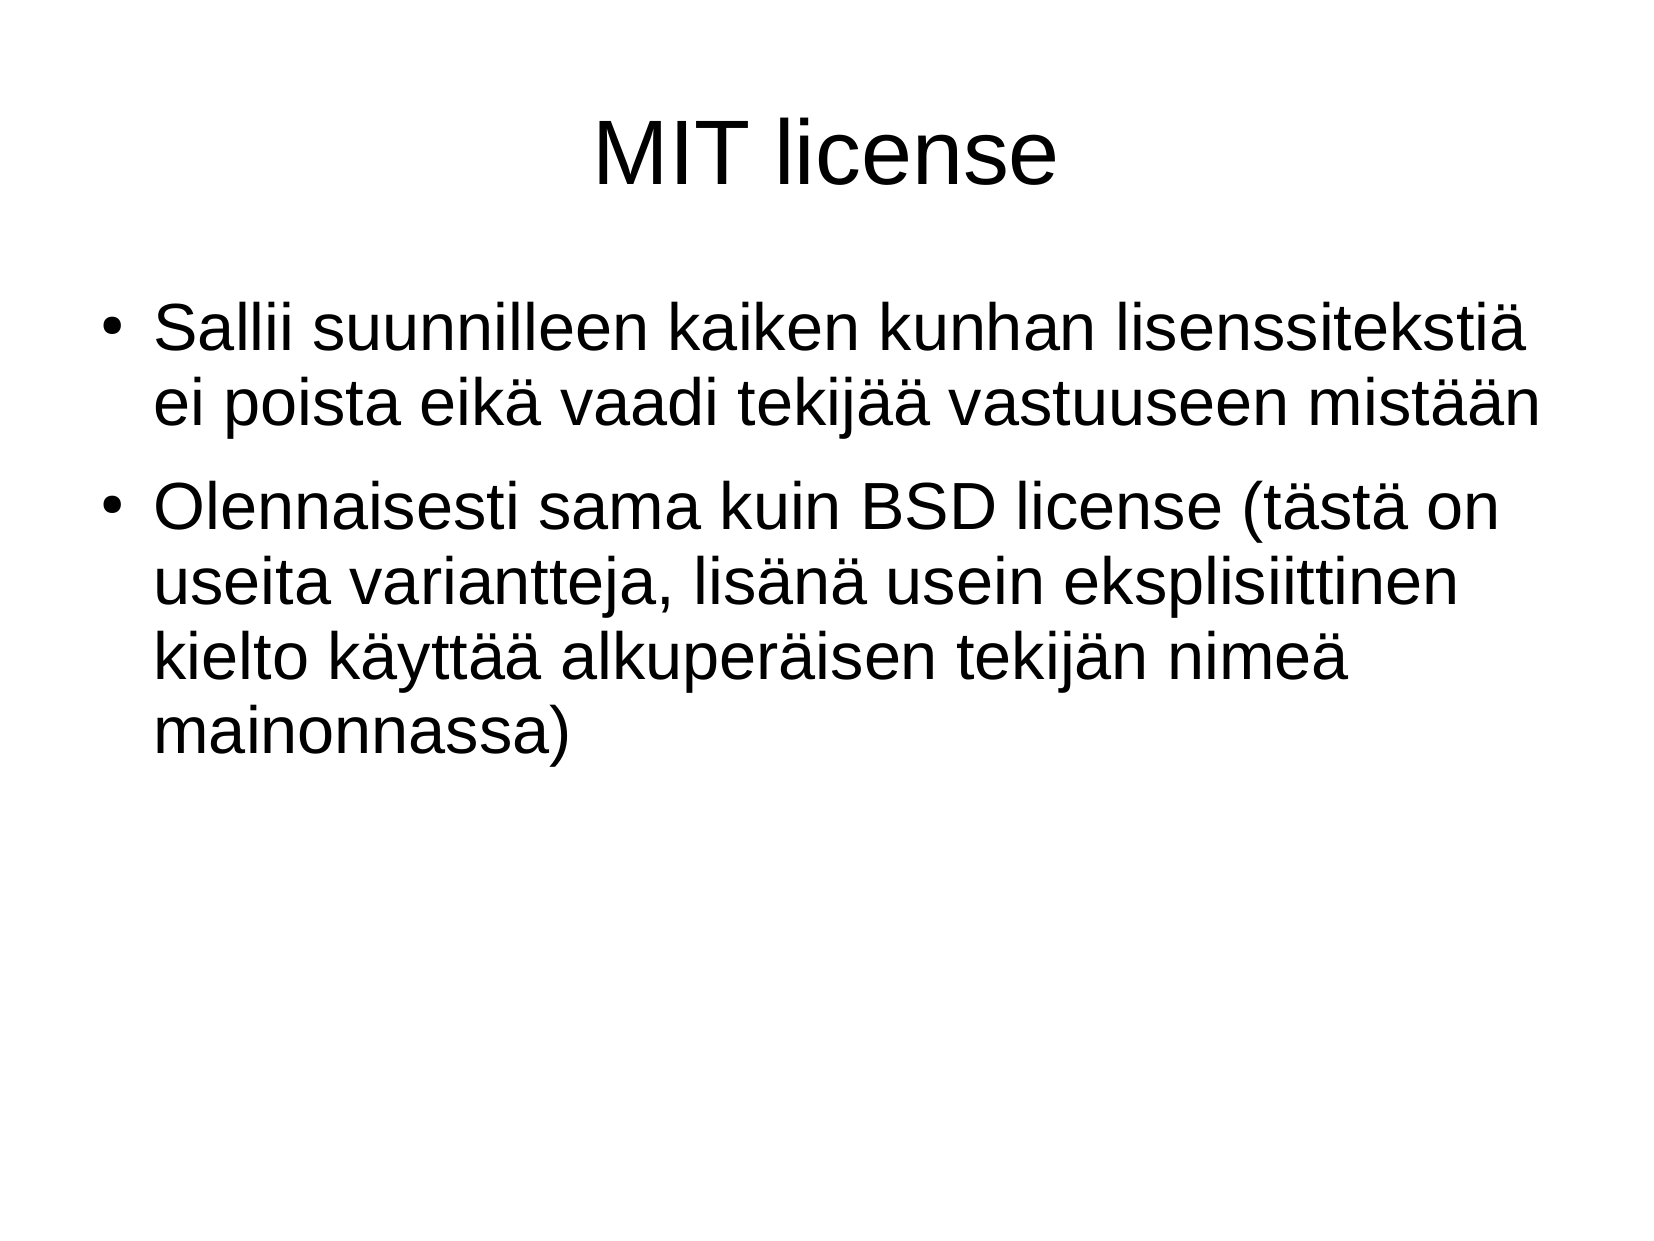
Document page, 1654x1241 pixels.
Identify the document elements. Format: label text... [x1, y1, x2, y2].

title MIT license [82, 49, 1571, 257]
list Sallii suunnilleen kaiken kunhan lisenssitekstiä ei poista eikä vaadi tekijää vastuuseen mistään Olennaisesti sama kuin BSD license (tästä on useita variantteja, lisänä usein eksplisiittinen kielto käyttää alkuperäisen tekijän nimeä mainonnassa) [82, 290, 1571, 1010]
